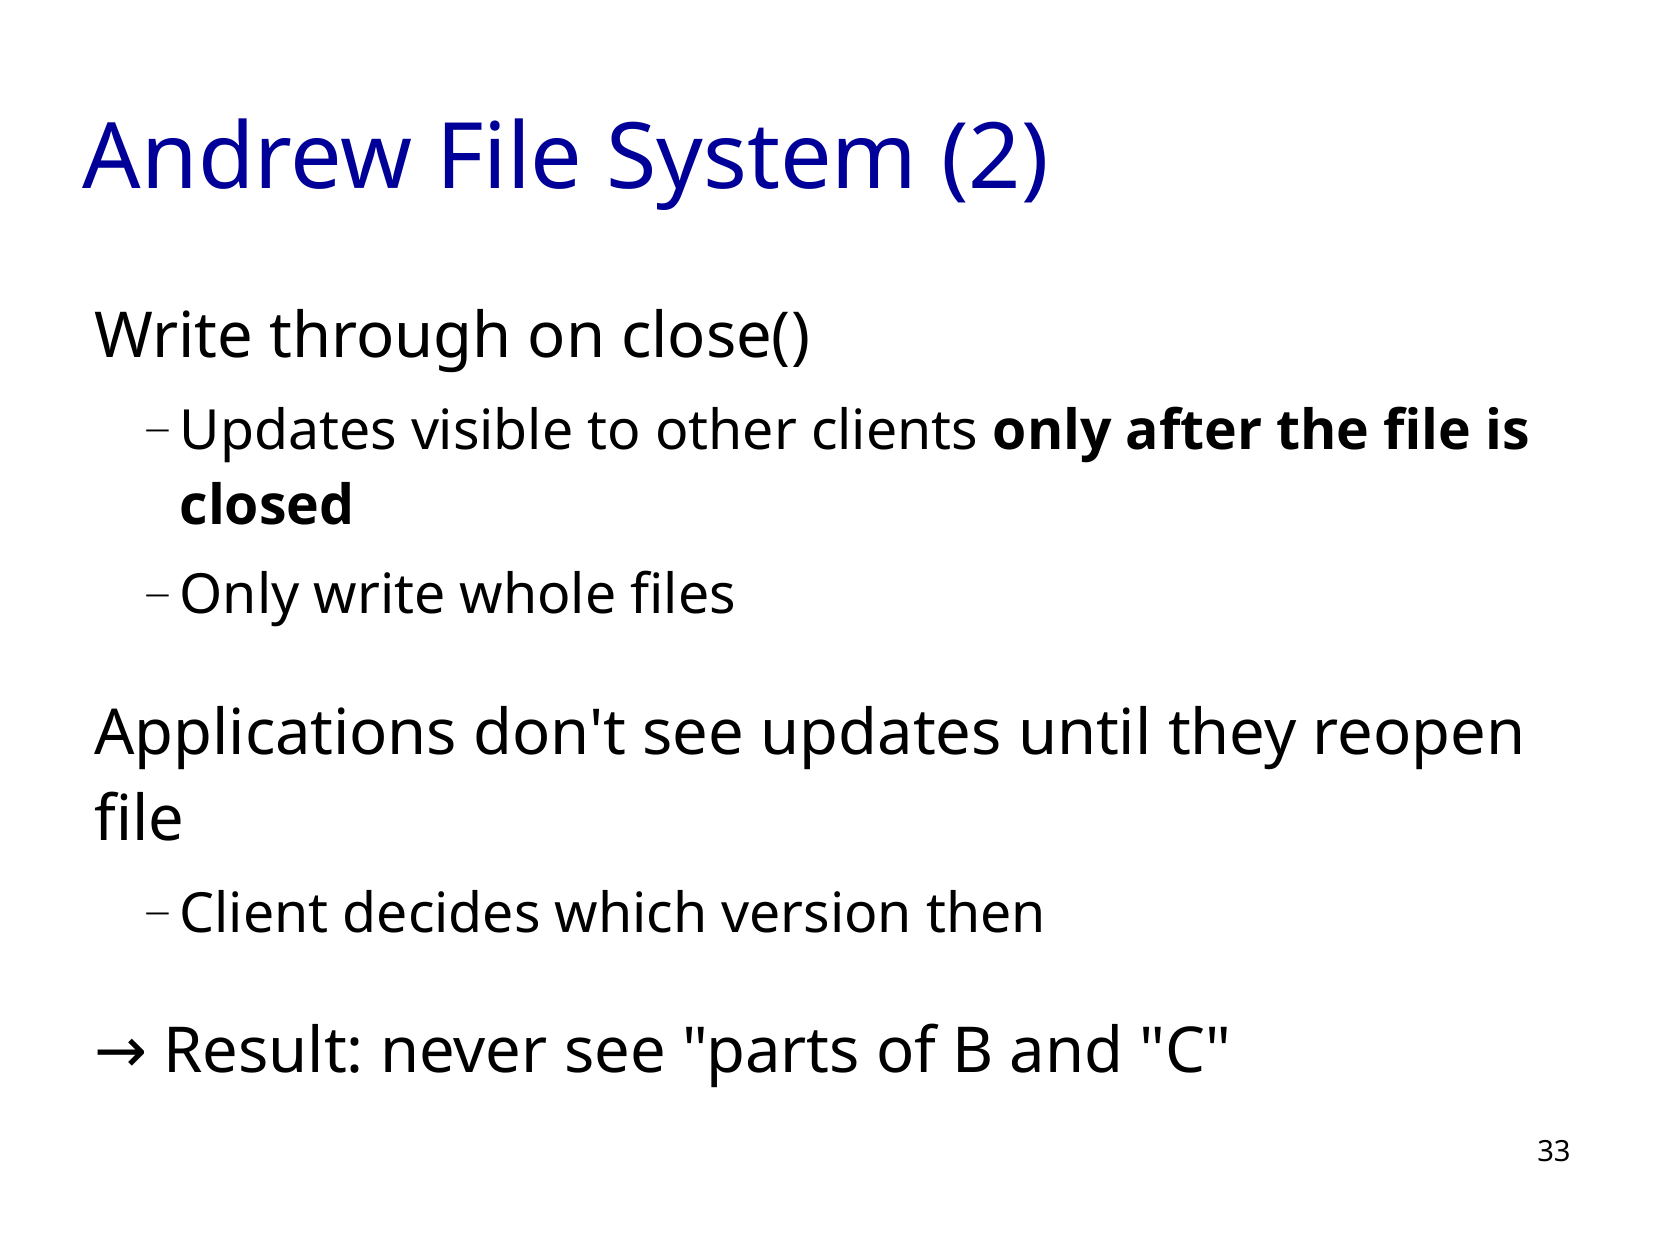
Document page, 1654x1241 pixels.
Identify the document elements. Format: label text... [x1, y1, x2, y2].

title Andrew File System (2) [82, 49, 1571, 257]
list Write through on close() Updates visible to other clients only after the file is closed Only write whole files Applications don't see updates until they reopen file Client decides which version then → Result: never see "parts of B and "C" [60, 290, 1571, 1096]
